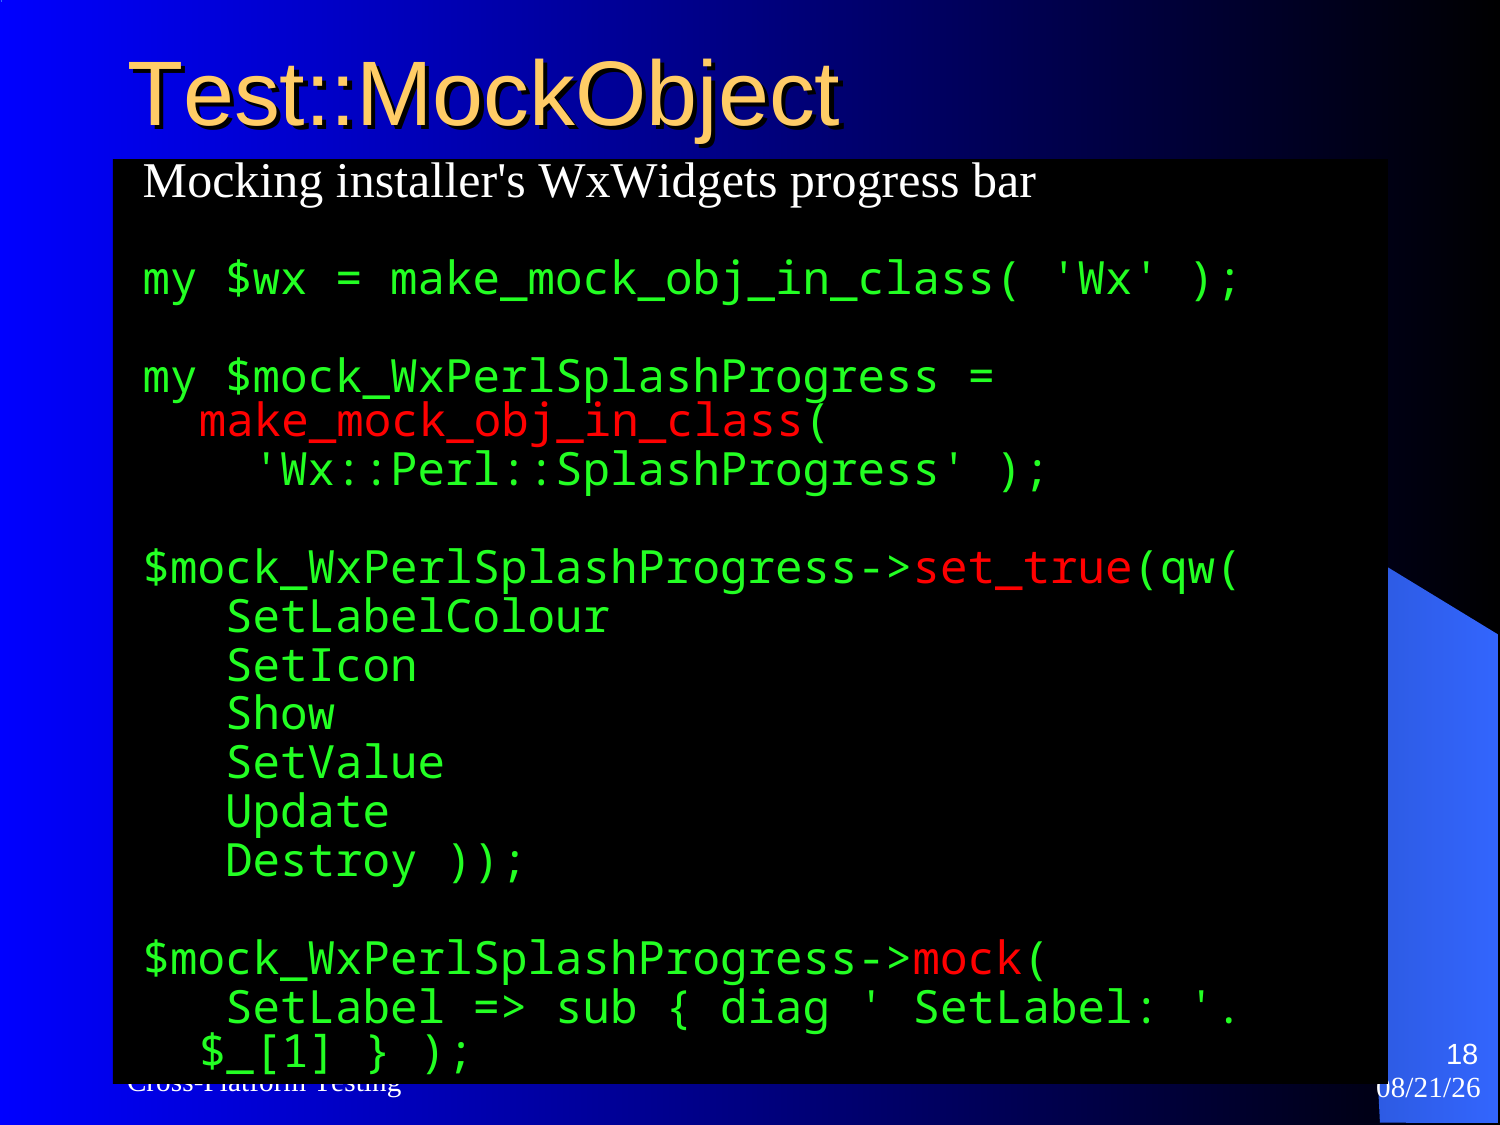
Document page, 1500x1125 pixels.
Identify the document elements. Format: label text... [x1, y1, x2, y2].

list Mocking installer's WxWidgets progress bar my $wx = make_mock_obj_in_class( 'Wx' ); my $mock_WxPerlSplashProgress = make_mock_obj_in_class( 'Wx::Perl::SplashProgress' ); $mock_WxPerlSplashProgress->set_true(qw( SetLabelColour SetIcon Show SetValue Update Destroy )); $mock_WxPerlSplashProgress->mock( SetLabel => sub { diag ' SetLabel: '.$_[1] } ); [112, 159, 1388, 1034]
title Test::MockObject [112, 0, 1438, 188]
